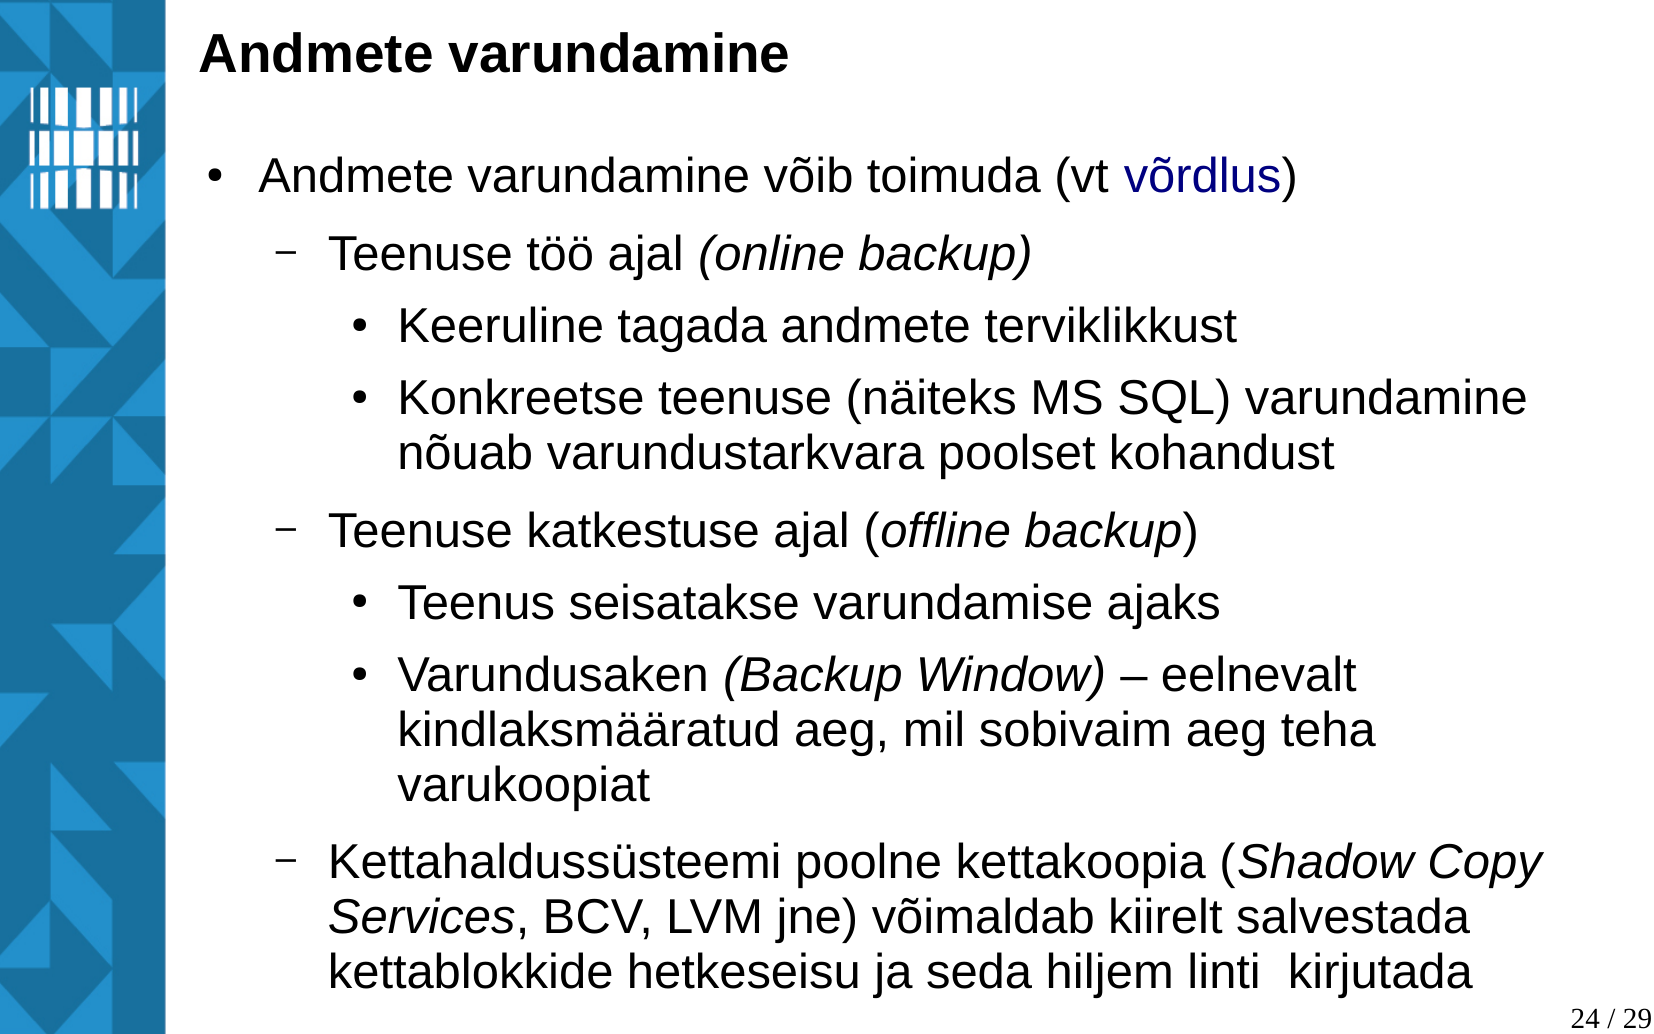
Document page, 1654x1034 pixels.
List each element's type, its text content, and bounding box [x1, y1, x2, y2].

list Andmete varundamine võib toimuda (vt võrdlus) Teenuse töö ajal (online backup) Keeruline tagada andmete terviklikkust Konkreetse teenuse (näiteks MS SQL) varundamine nõuab varundustarkvara poolset kohandust Teenuse katkestuse ajal (offline backup) Teenus seisatakse varundamise ajaks Varundusaken (Backup Window) – eelnevalt kindlaksmääratud aeg, mil sobivaim aeg teha varukoopiat Kettahaldussüsteemi poolne kettakoopia (Shadow Copy Services, BCV, LVM jne) võimaldab kiirelt salvestada kettablokkide hetkeseisu ja seda hiljem linti kirjutada [188, 148, 1625, 1004]
title Andmete varundamine [198, 11, 1518, 95]
